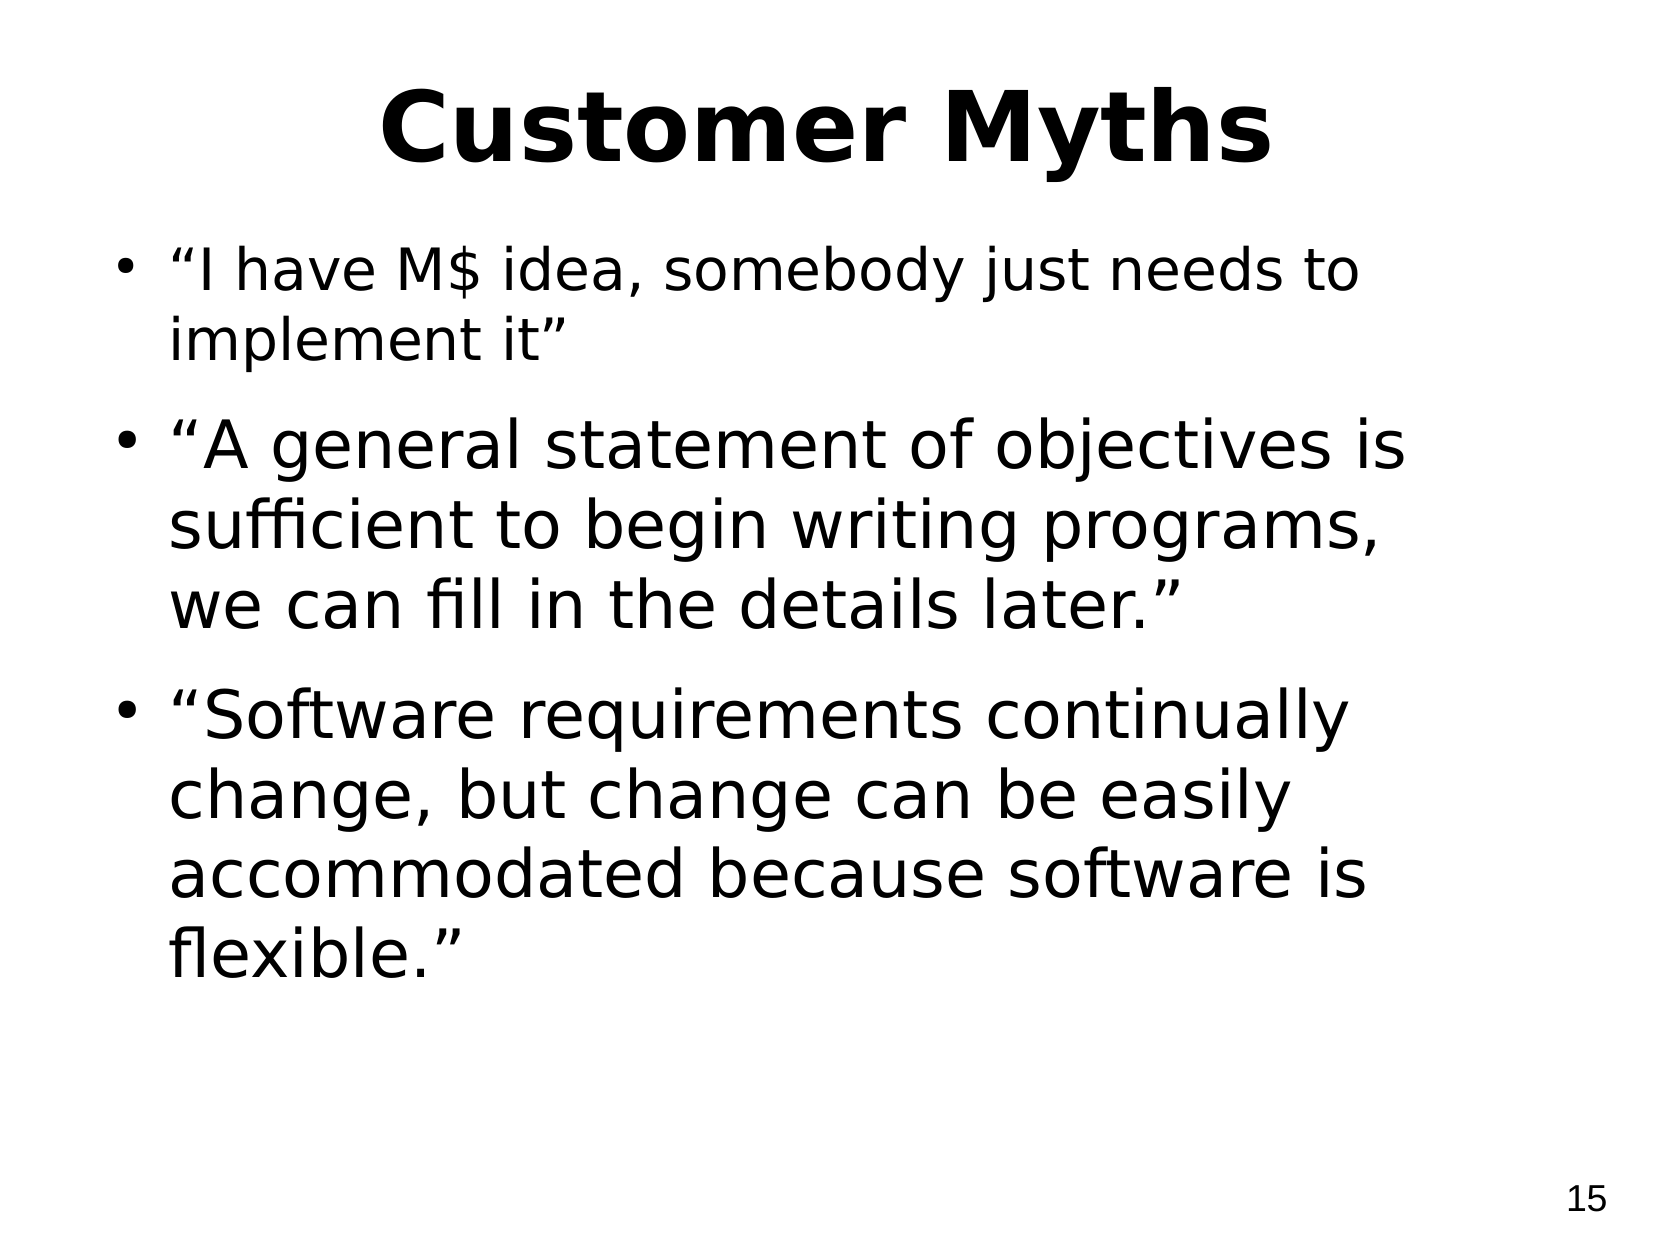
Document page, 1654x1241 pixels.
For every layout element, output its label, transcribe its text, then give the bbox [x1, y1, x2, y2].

title Customer Myths [82, 49, 1571, 196]
list “I have M$ idea, somebody just needs to implement it” “A general statement of objectives is sufficient to begin writing programs, we can fill in the details later.” “Software requirements continually change, but change can be easily accommodated because software is flexible.” [82, 225, 1538, 1186]
